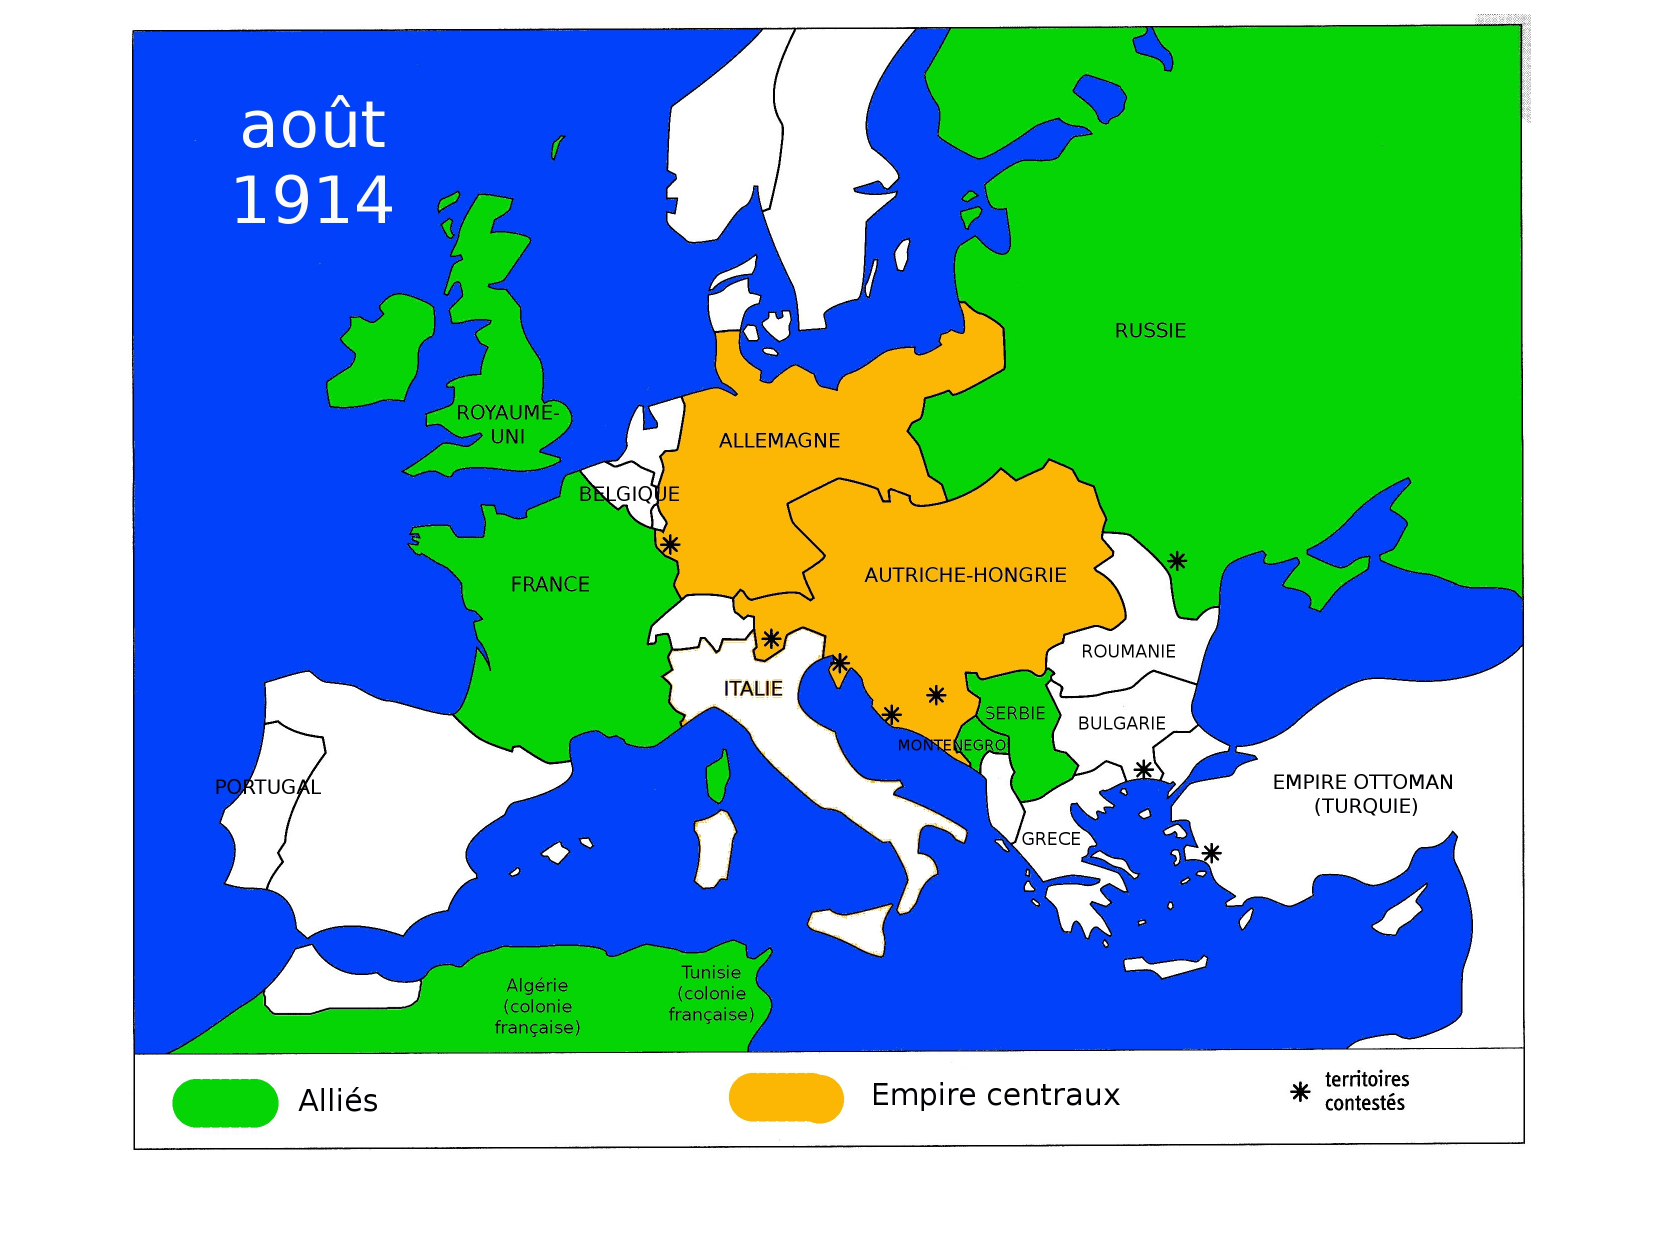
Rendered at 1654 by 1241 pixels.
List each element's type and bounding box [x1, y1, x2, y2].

picture [124, 14, 1531, 1152]
text_box [165, 59, 804, 116]
